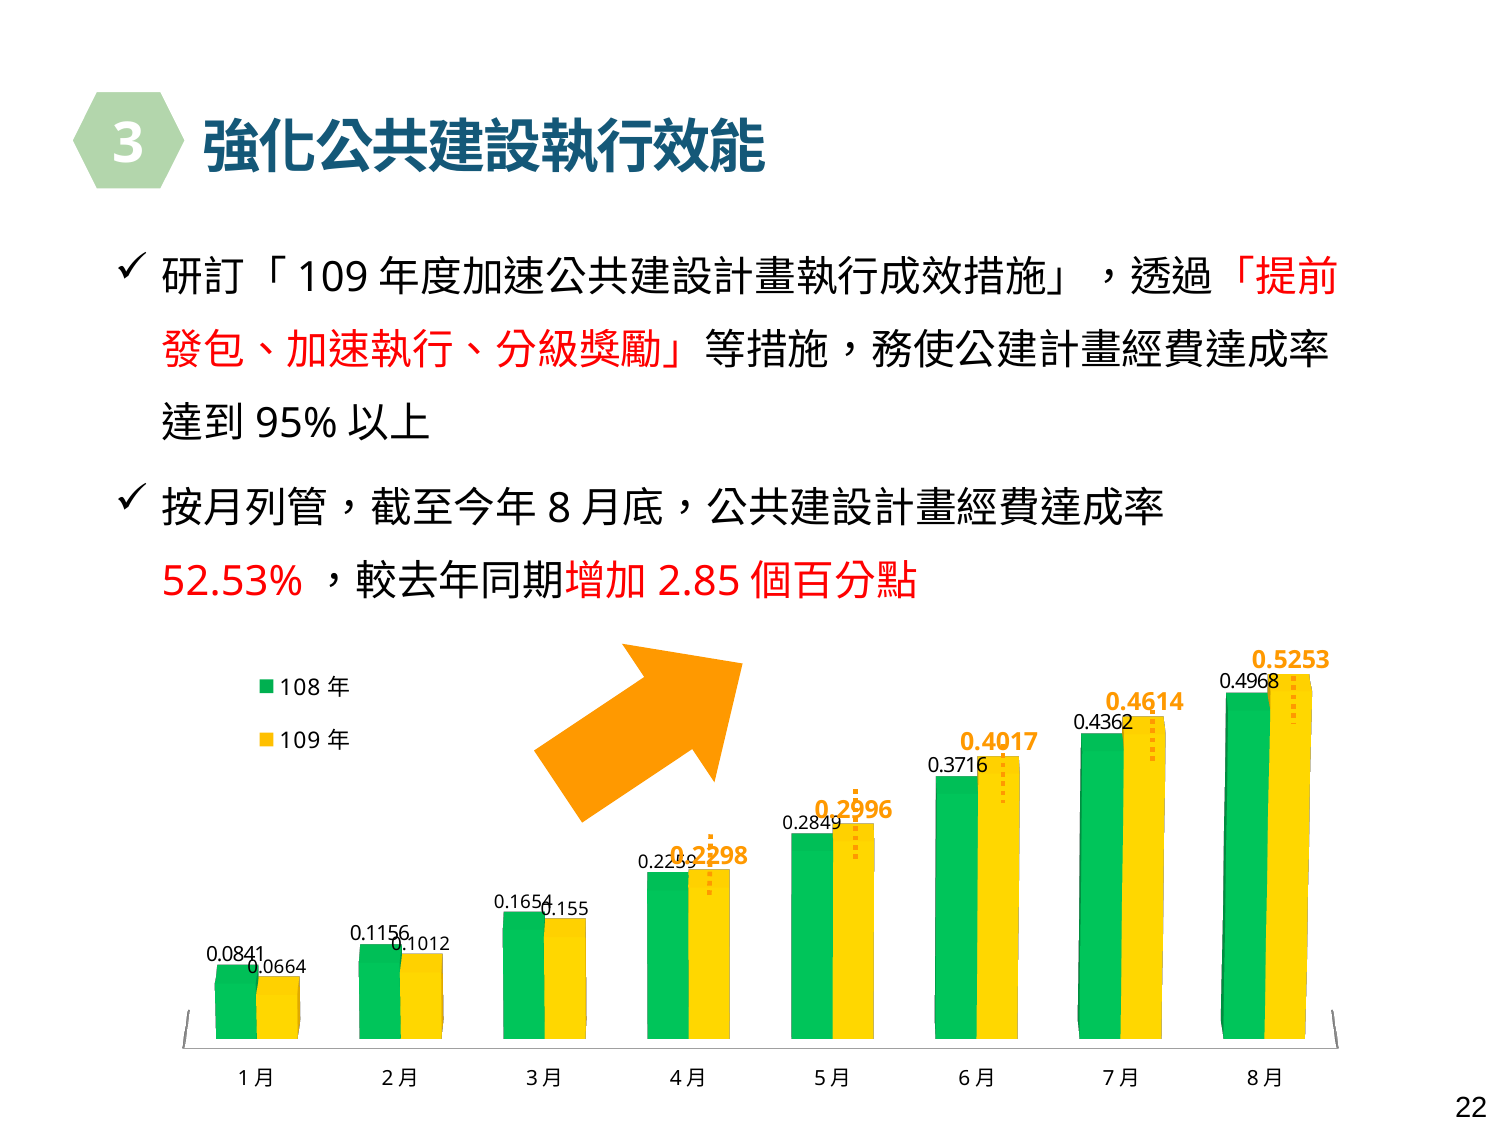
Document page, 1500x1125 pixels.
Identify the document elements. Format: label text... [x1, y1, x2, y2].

text_box 3 [71, 90, 186, 190]
text_box 研訂「109年度加速公共建設計畫執行成效措施」，透過「提前發包、加速執行、分級獎勵」等措施，務使公建計畫經費達成率達到95%以上 按月列管，截至今年8月底，公共建設計畫經費達成率52.53%，較去年同期增加2.85個百分點 [99, 219, 1373, 612]
chart [148, 615, 1374, 1108]
text_box [535, 645, 742, 822]
text_box 強化公共建設執行效能 [187, 100, 843, 189]
